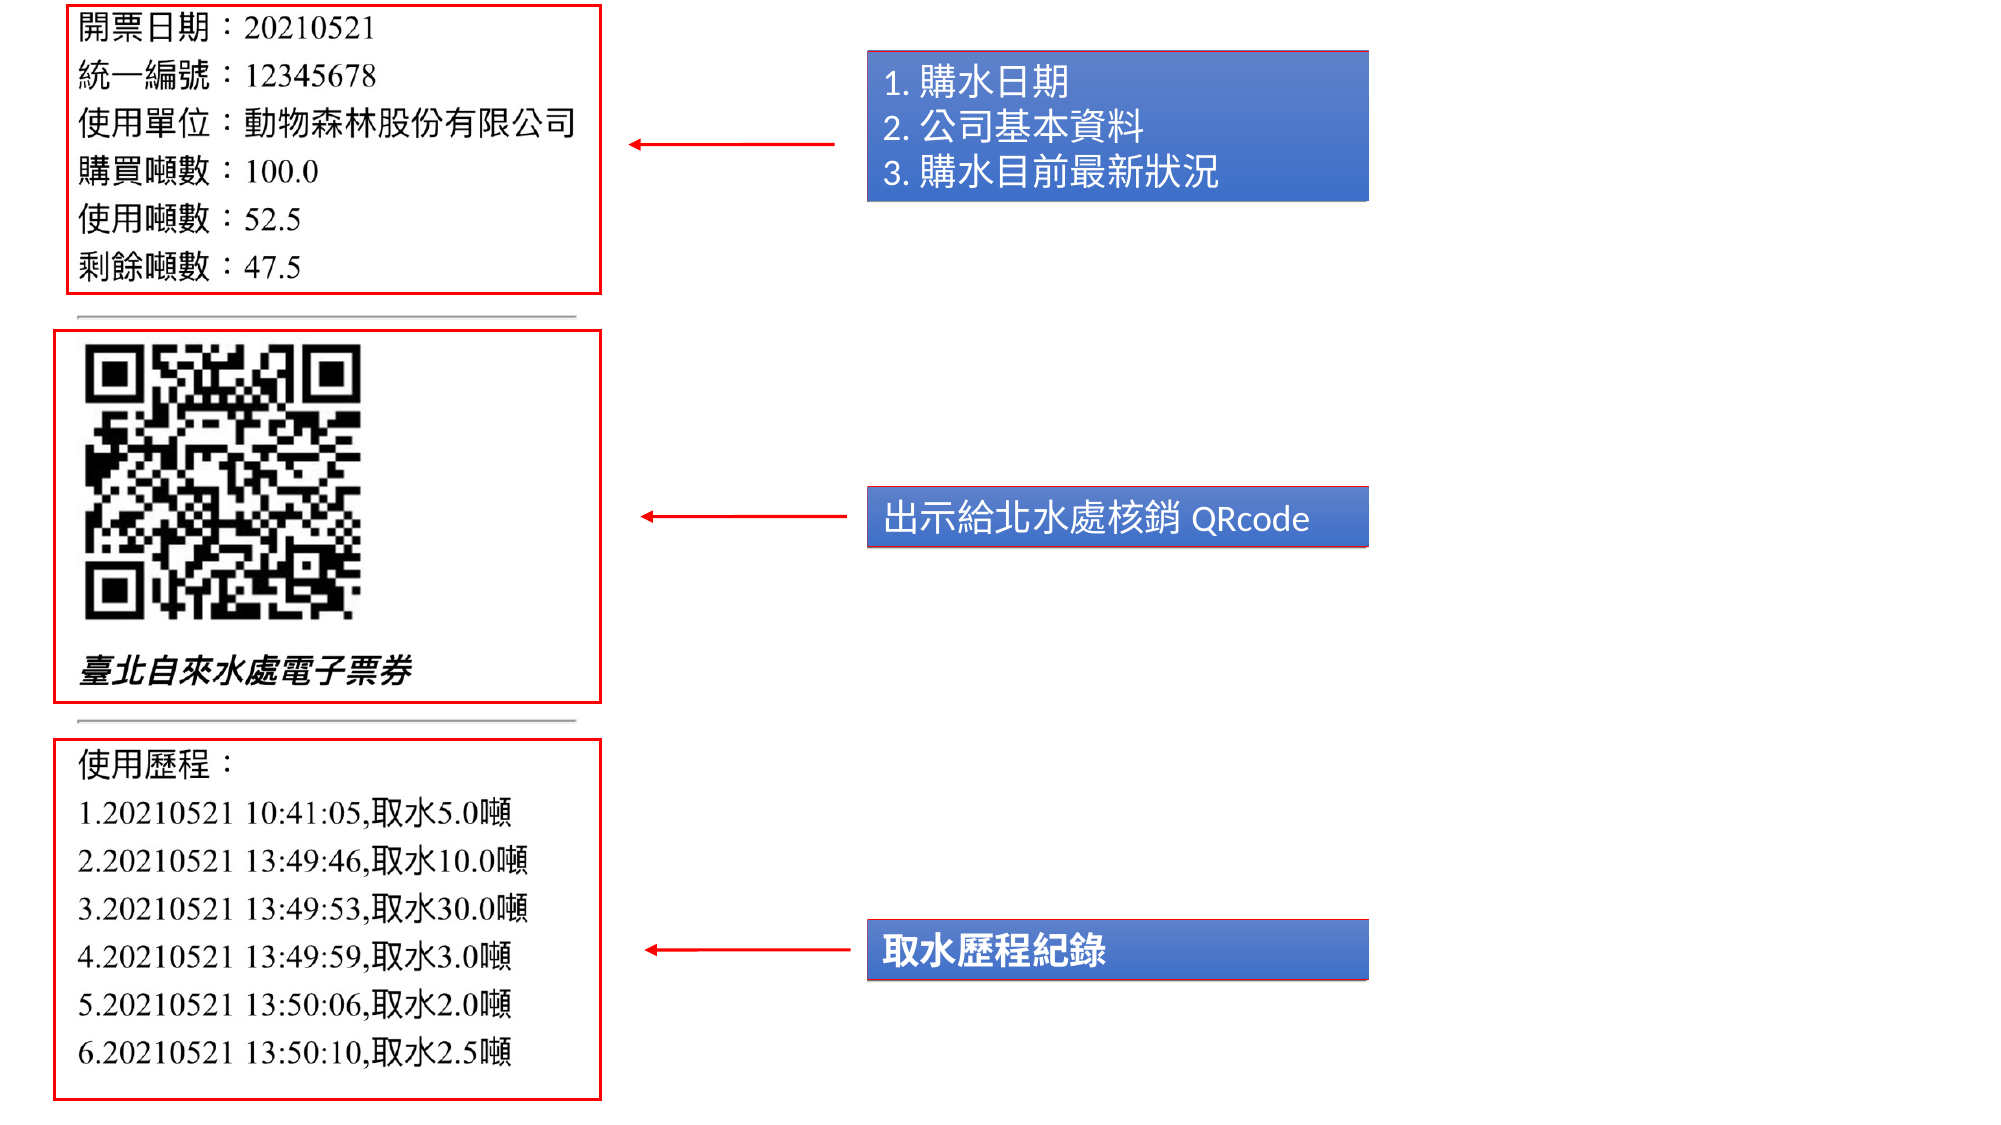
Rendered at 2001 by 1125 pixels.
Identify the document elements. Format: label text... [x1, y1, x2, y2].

picture [54, 0, 835, 1125]
text_box 1.購水日期 2.公司基本資料 3.購水目前最新狀況 [867, 50, 1369, 201]
picture [56, 741, 599, 1098]
picture [56, 332, 599, 701]
text_box 取水歷程紀錄 [867, 919, 1369, 980]
text_box 出示給北水處核銷QRcode [867, 486, 1369, 547]
